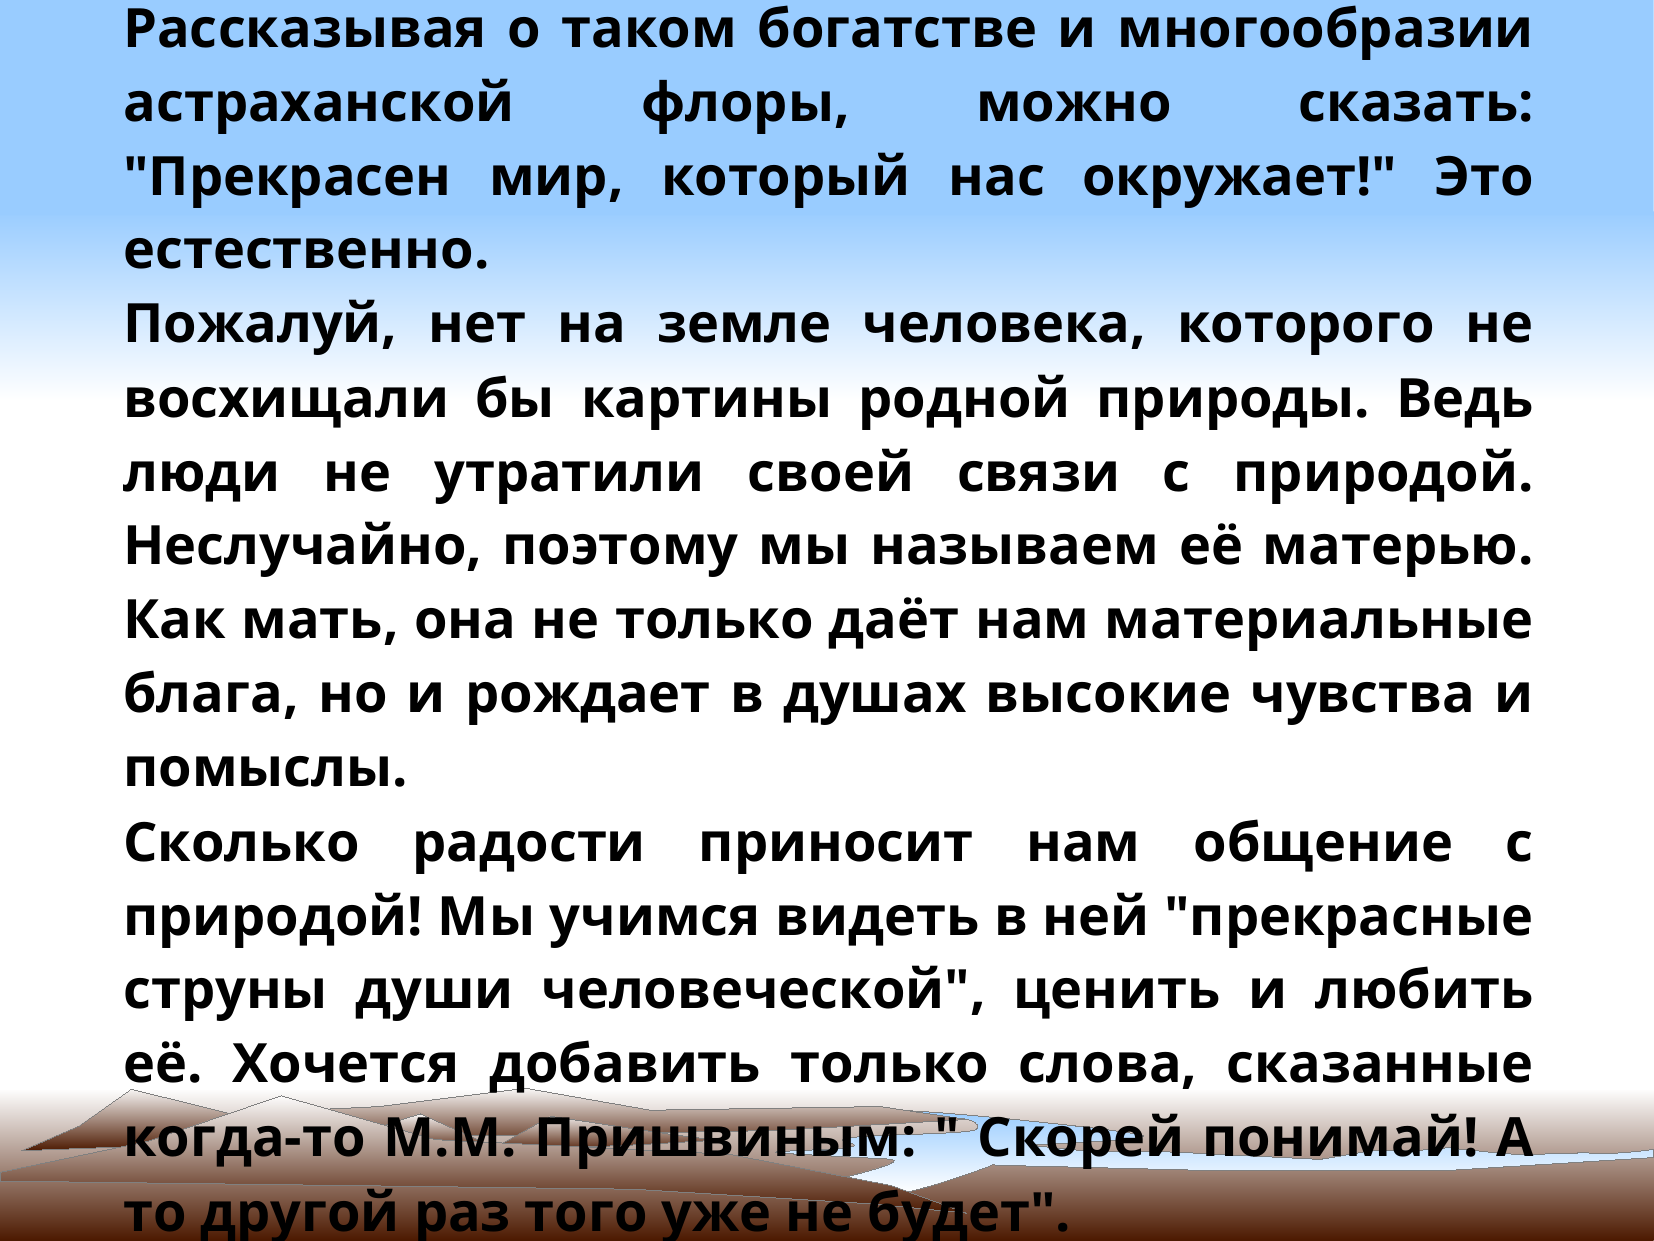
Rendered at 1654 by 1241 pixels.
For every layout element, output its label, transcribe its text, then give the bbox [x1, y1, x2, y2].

title Рассказывая о таком богатстве и многообразии астраханской флоры, можно сказать: "Прекрасен мир, который нас окружает!" Это естественно. Пожалуй, нет на земле человека, которого не восхищали бы картины родной природы. Ведь люди не утратили своей связи с природой. Неслучайно, поэтому мы называем её матерью. Как мать, она не только даёт нам материальные блага, но и рождает в душах высокие чувства и помыслы. Сколько радости приносит нам общение с природой! Мы учимся видеть в ней "прекрасные струны души человеческой", ценить и любить её. Хочется добавить только слова, сказанные когда-то М.М. Пришвиным: " Скорей понимай! А то другой раз того уже не будет". [123, 261, 1536, 975]
